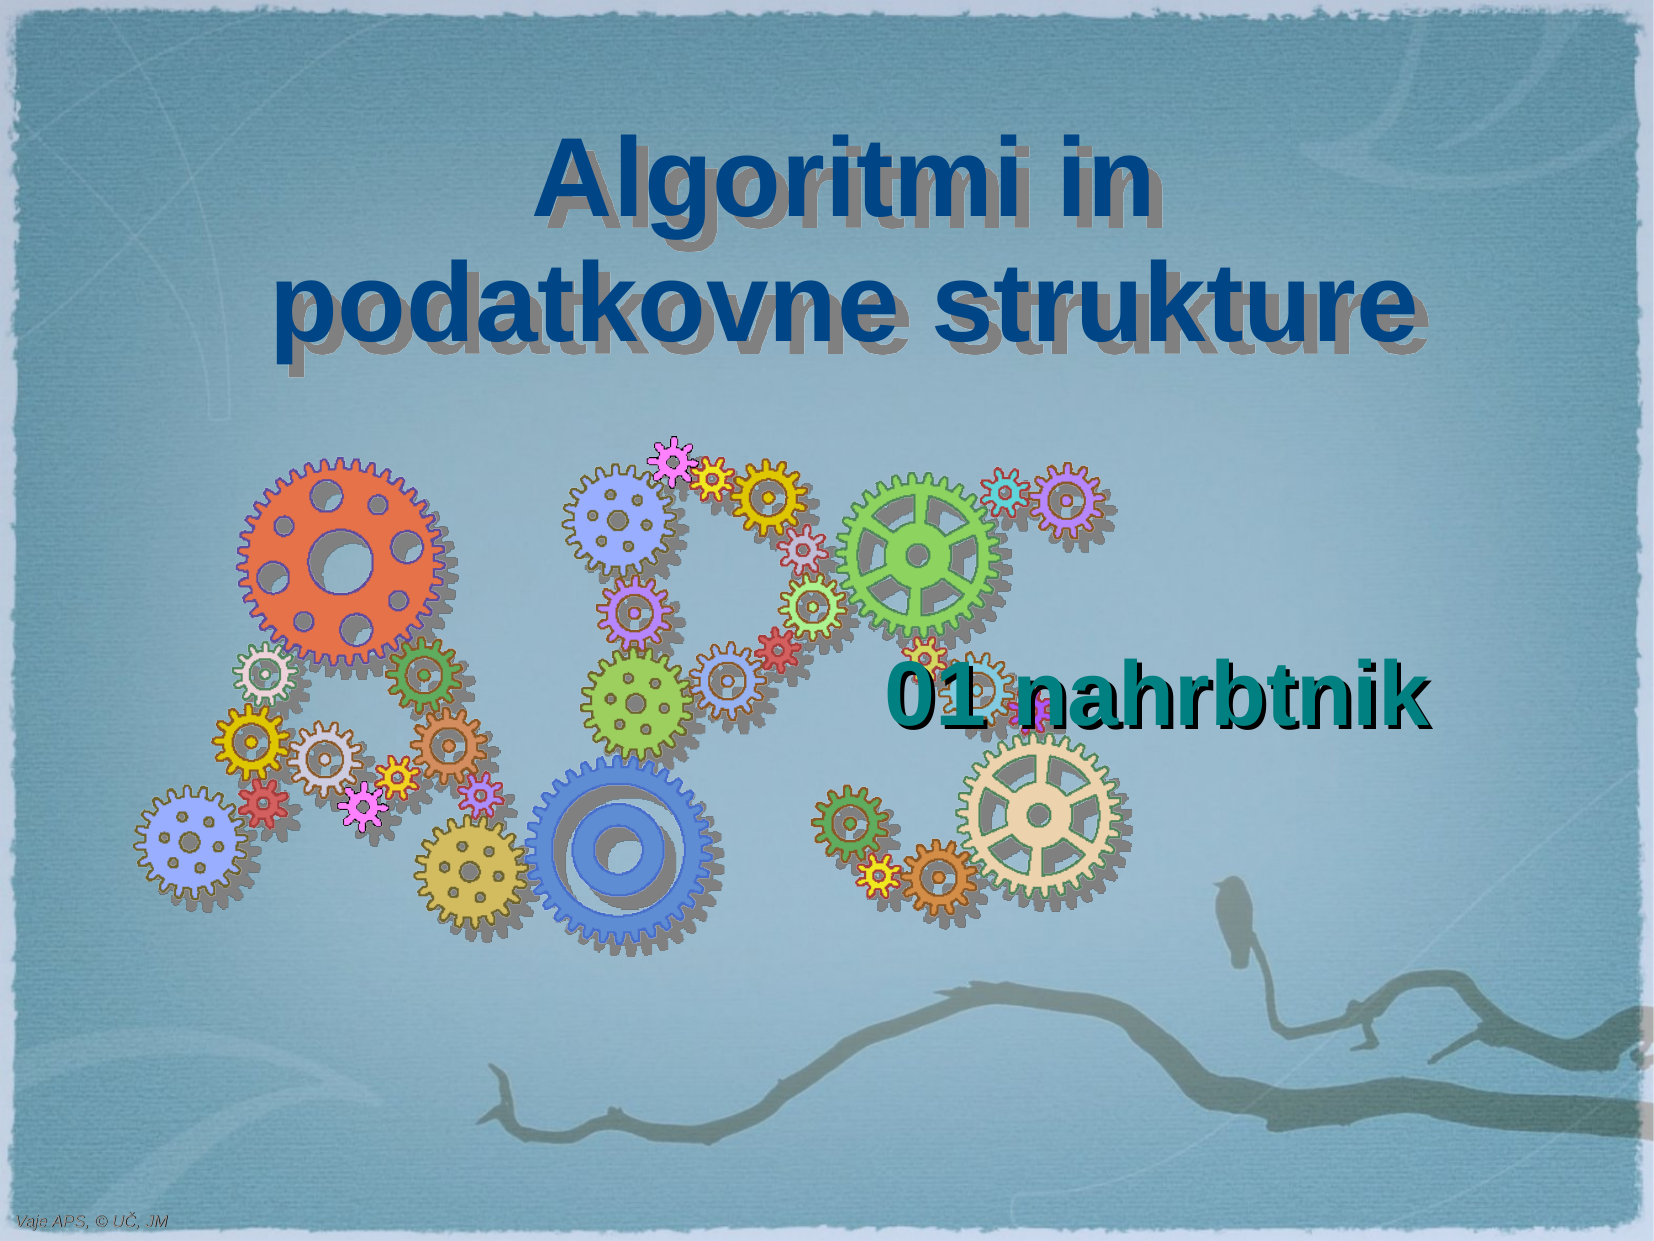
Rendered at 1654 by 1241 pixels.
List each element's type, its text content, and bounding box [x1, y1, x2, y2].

title 01 nahrbtnik [785, 540, 1530, 848]
picture [0, 0, 1654, 1241]
